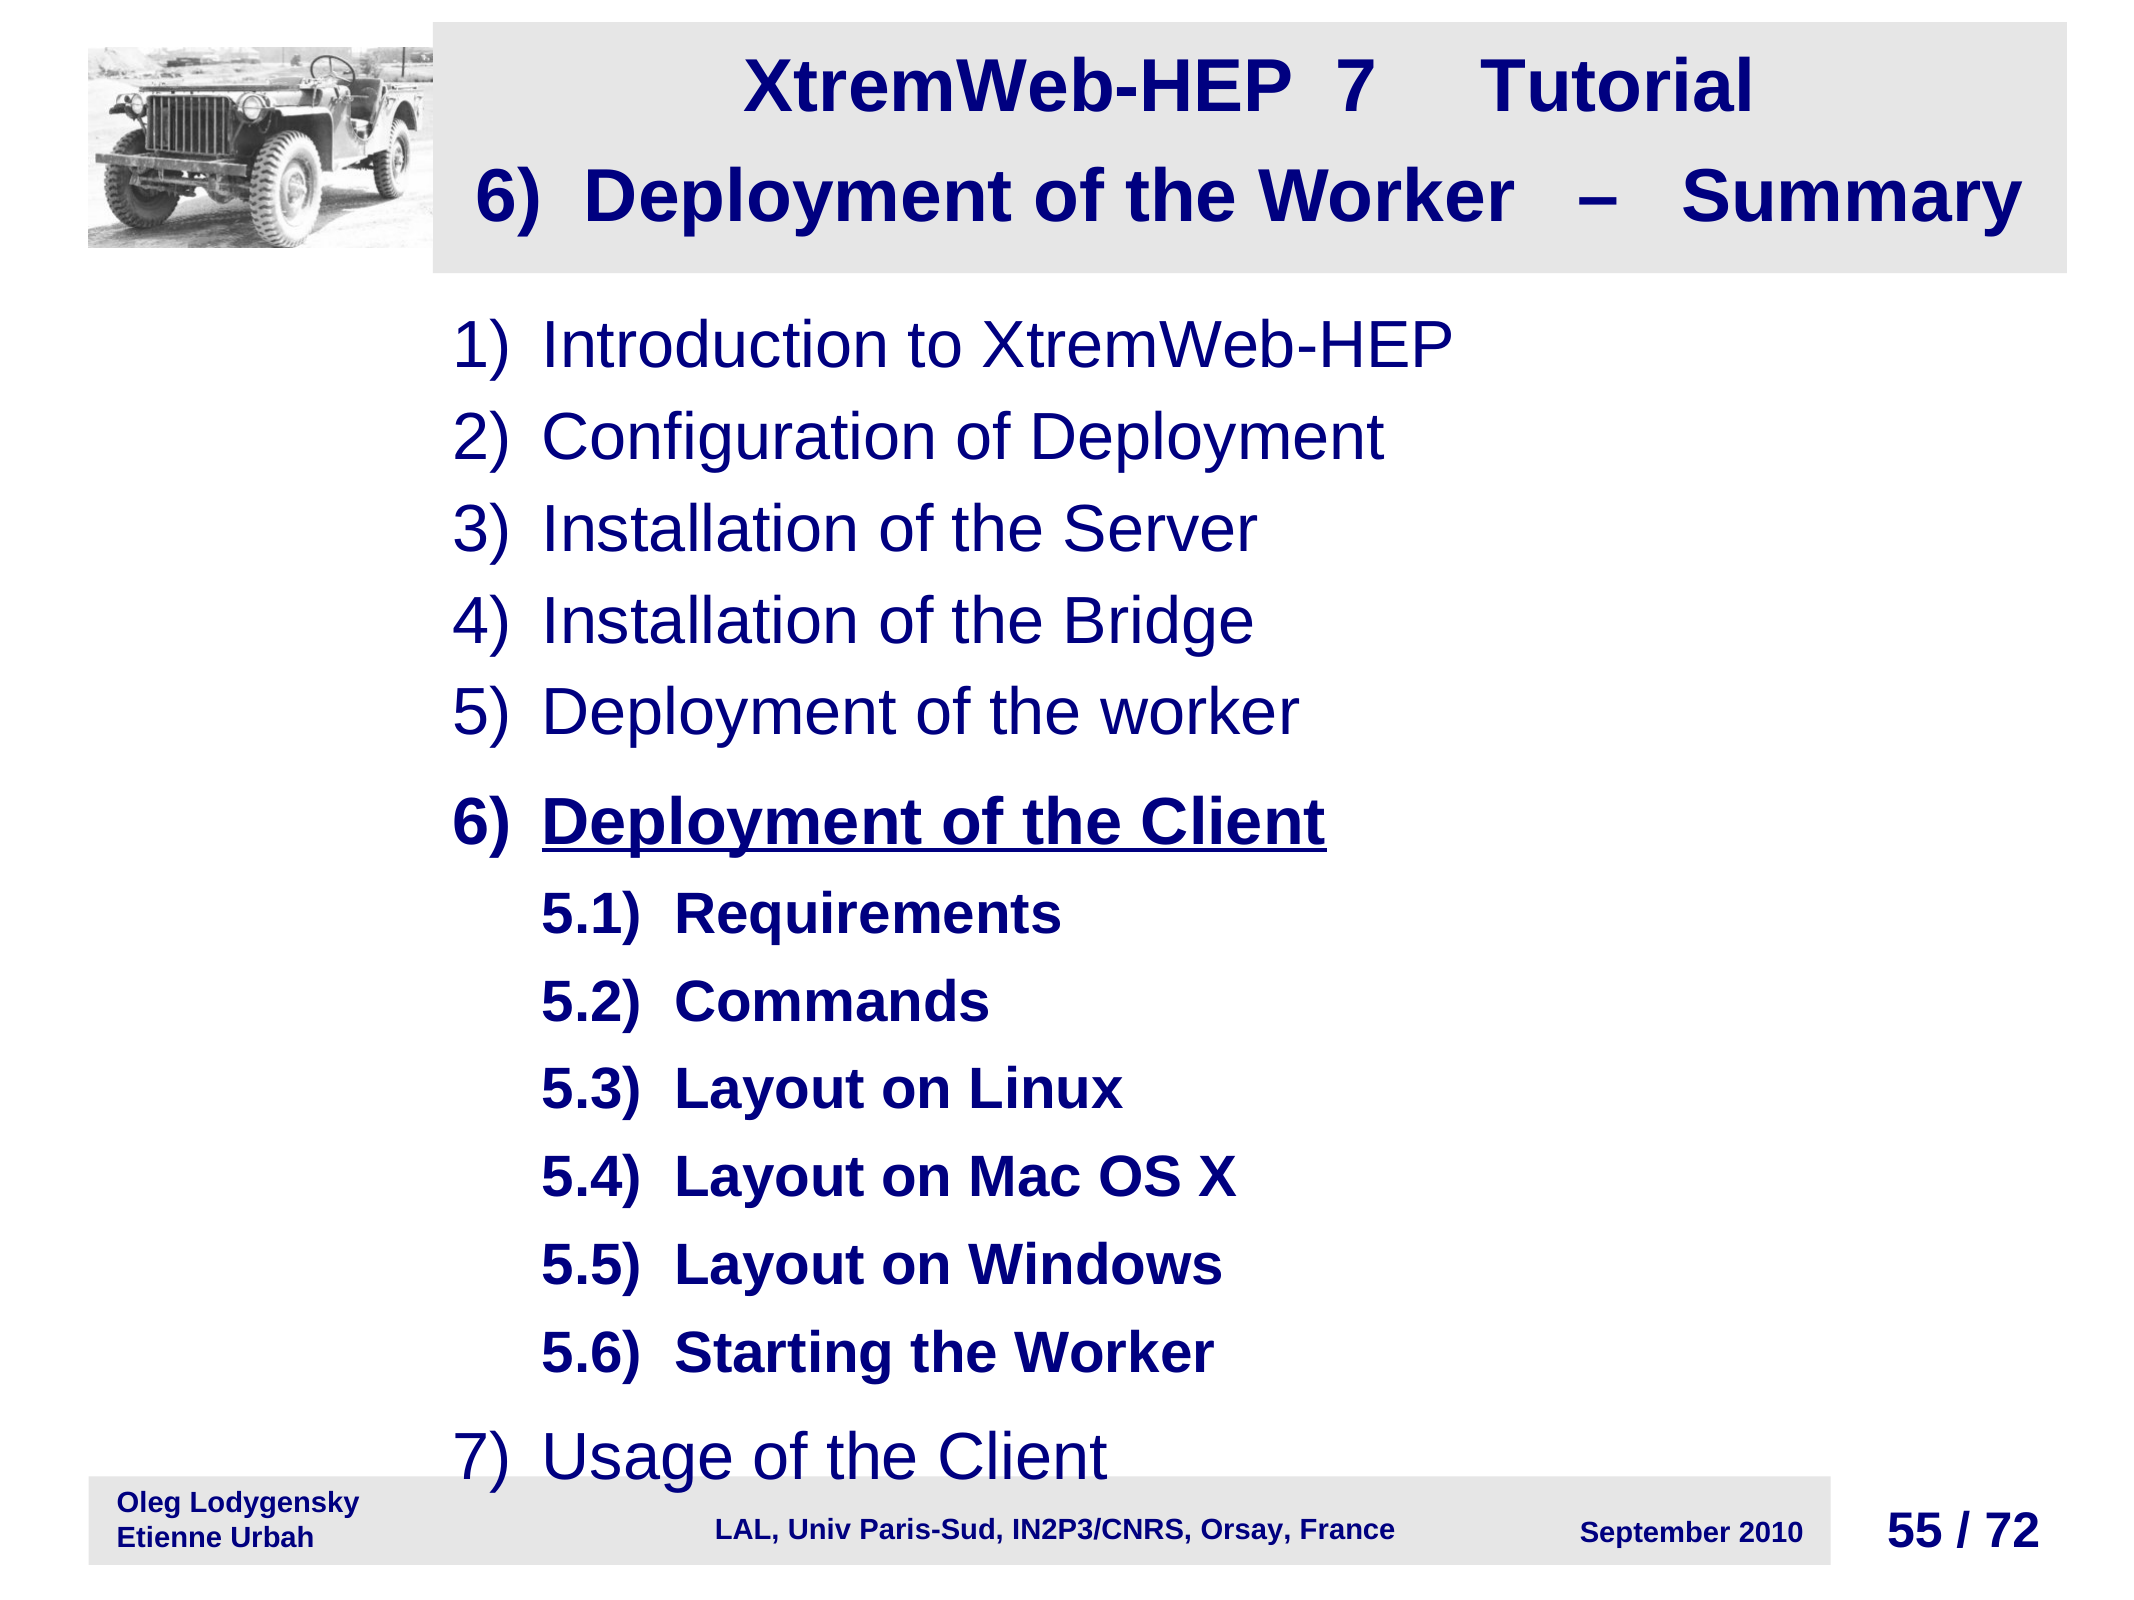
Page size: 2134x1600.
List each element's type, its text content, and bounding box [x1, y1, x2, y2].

title 6) Deployment of the Worker – Summary [442, 118, 2067, 266]
picture [88, 47, 433, 248]
text_box Introduction to XtremWeb-HEP Configuration of Deployment Installation of the Server Installation of the Bridge Deployment of the worker Deployment of the Client Requirements Commands Layout on Linux Layout on Mac OS X Layout on Windows Starting the Worker Usage of the Client [453, 301, 1930, 1404]
